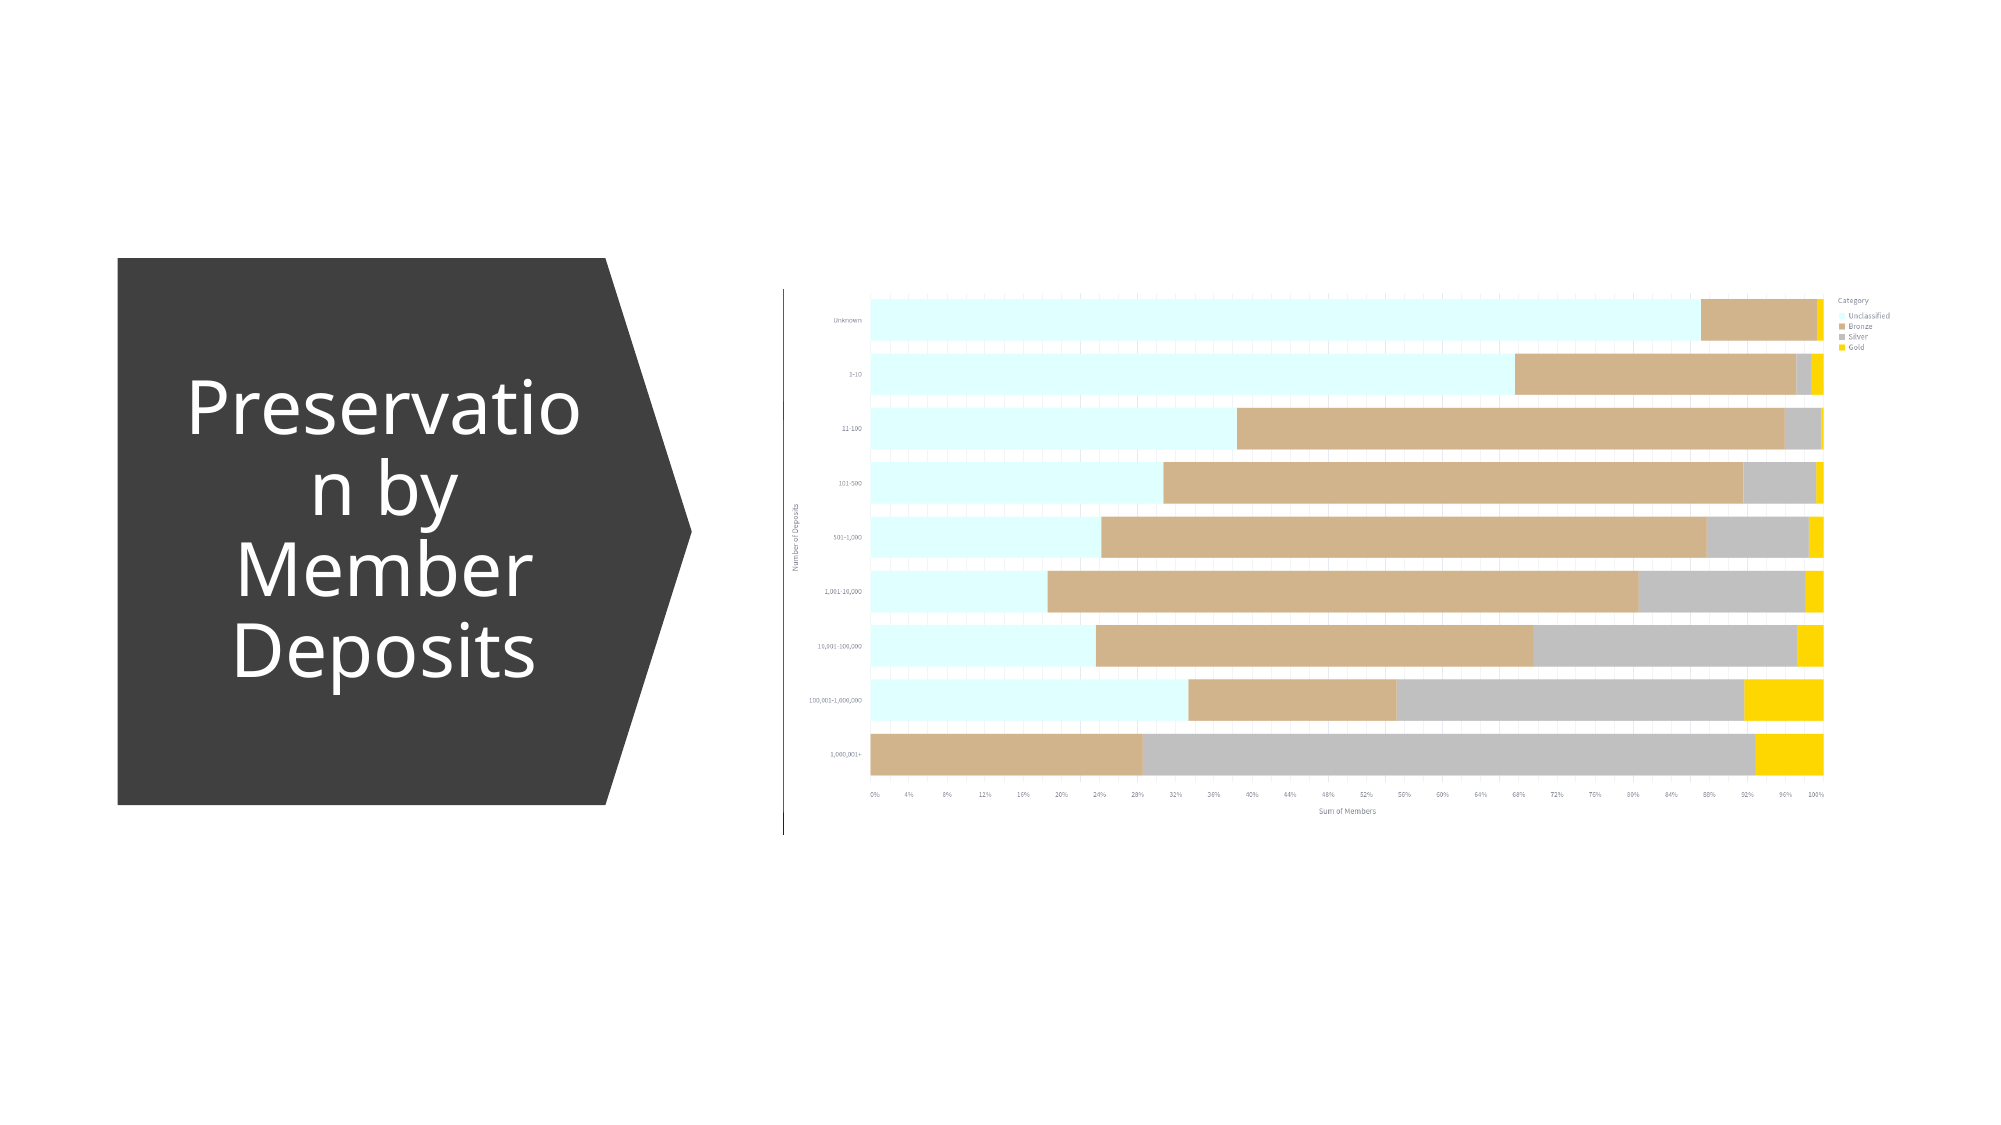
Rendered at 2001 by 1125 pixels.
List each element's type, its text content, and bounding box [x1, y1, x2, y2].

picture [783, 289, 1896, 835]
title Preservation by Member Deposits [168, 322, 601, 741]
text_box [117, 258, 692, 806]
